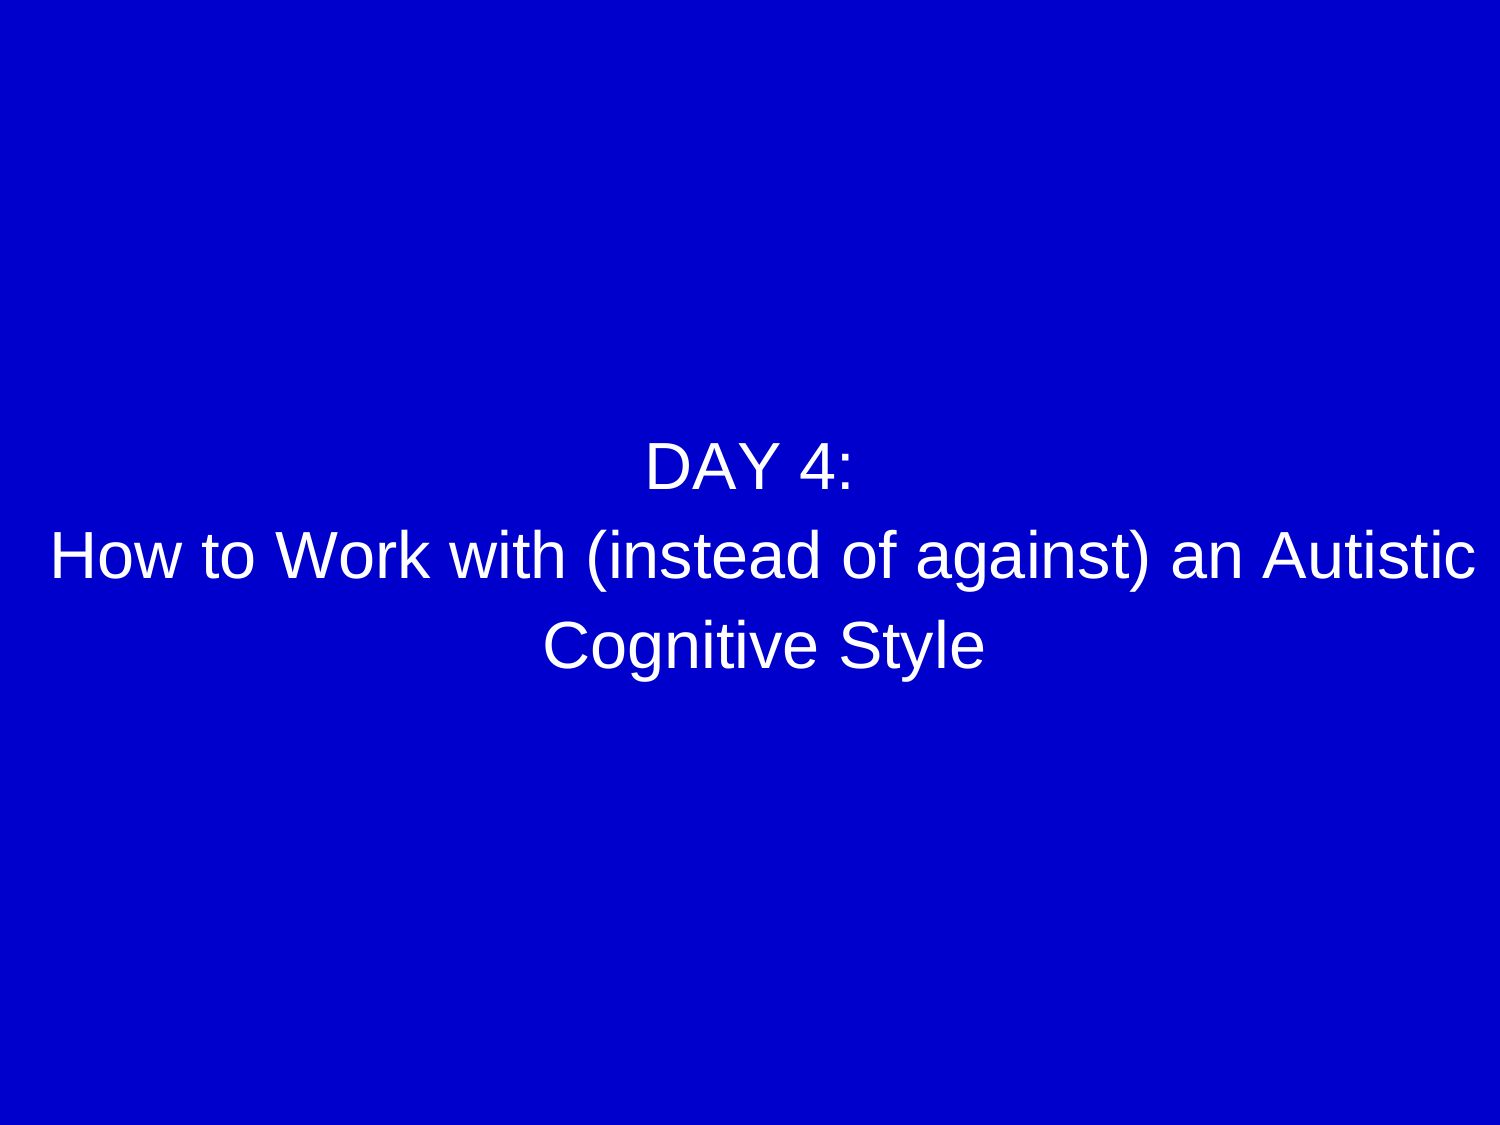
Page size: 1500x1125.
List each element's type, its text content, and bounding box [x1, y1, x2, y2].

title DAY 4: How to Work with (instead of against) an Autistic Cognitive Style [0, 319, 1500, 778]
